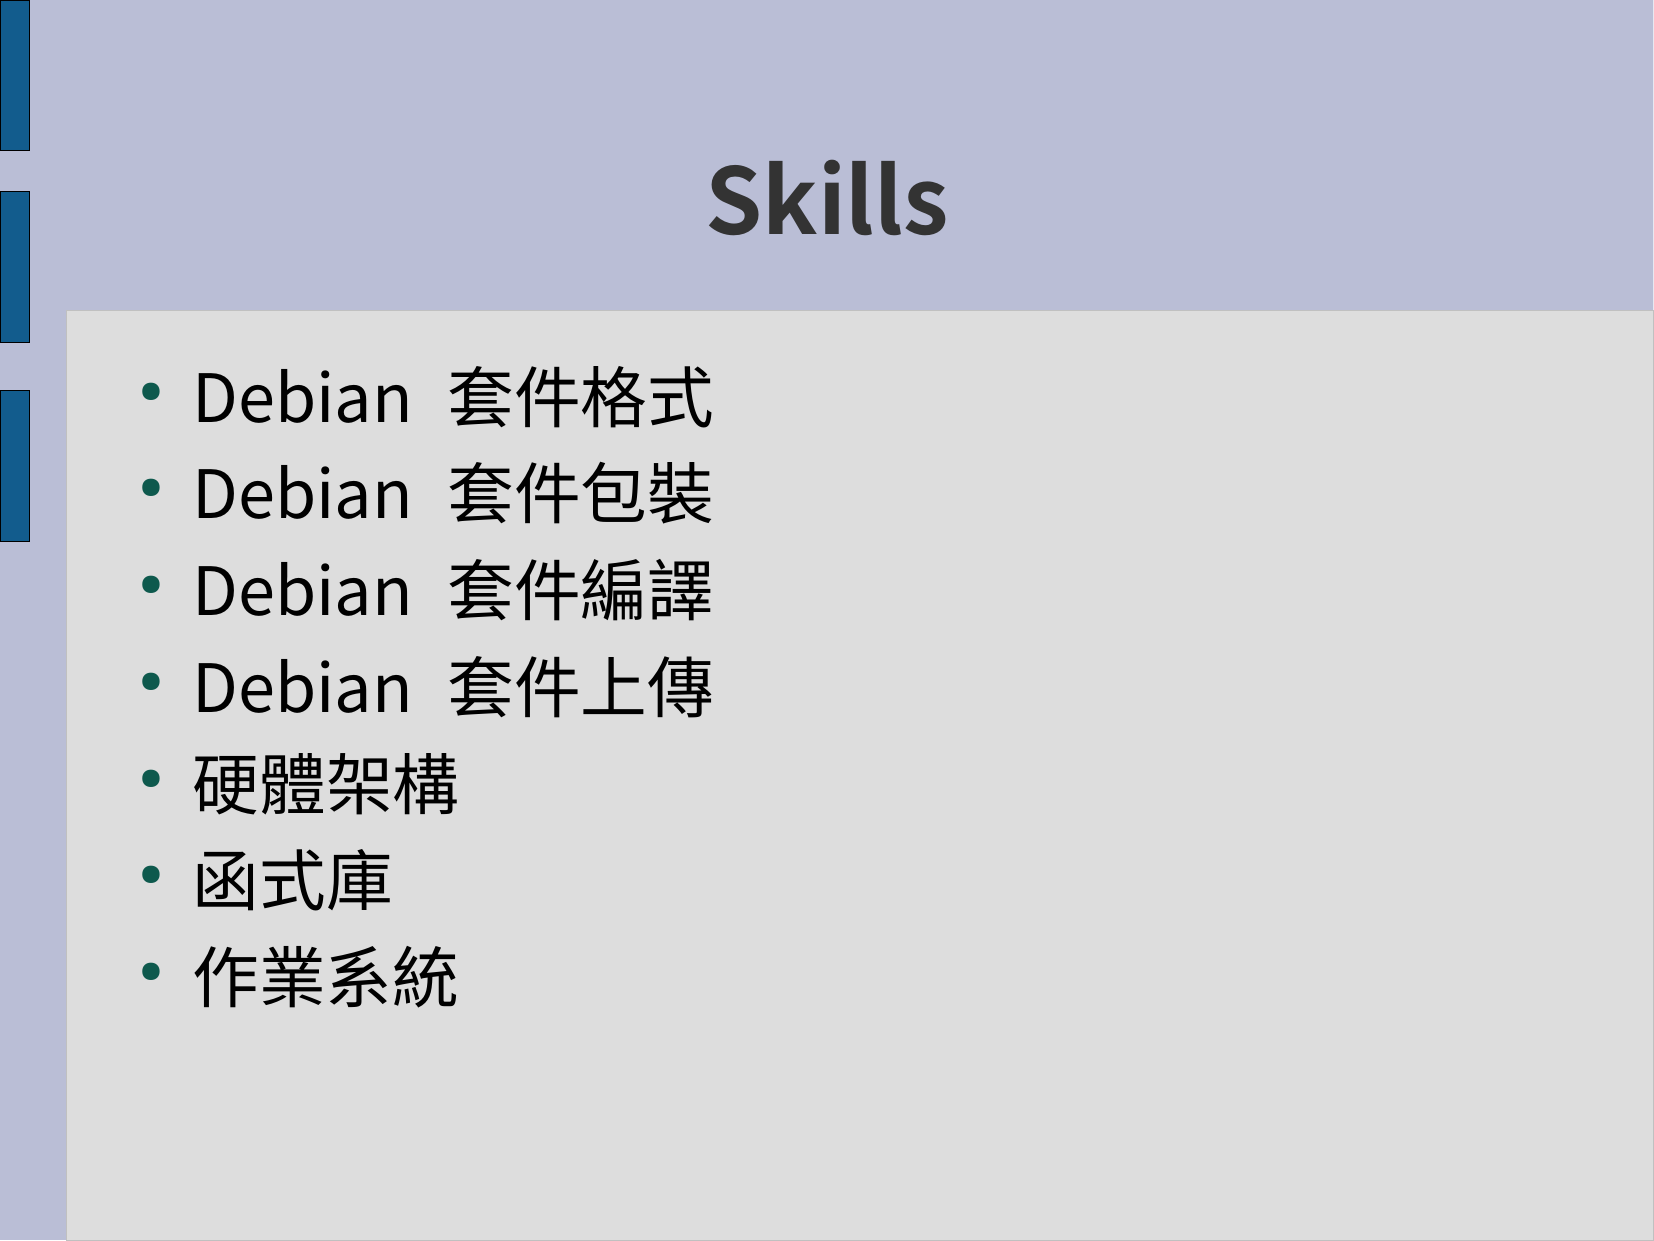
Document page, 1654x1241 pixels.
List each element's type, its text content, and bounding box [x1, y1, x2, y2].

title Skills [121, 91, 1534, 299]
list Debian 套件格式 Debian 套件包裝 Debian 套件編譯 Debian 套件上傳 硬體架構 函式庫 作業系統 [121, 344, 1534, 1164]
